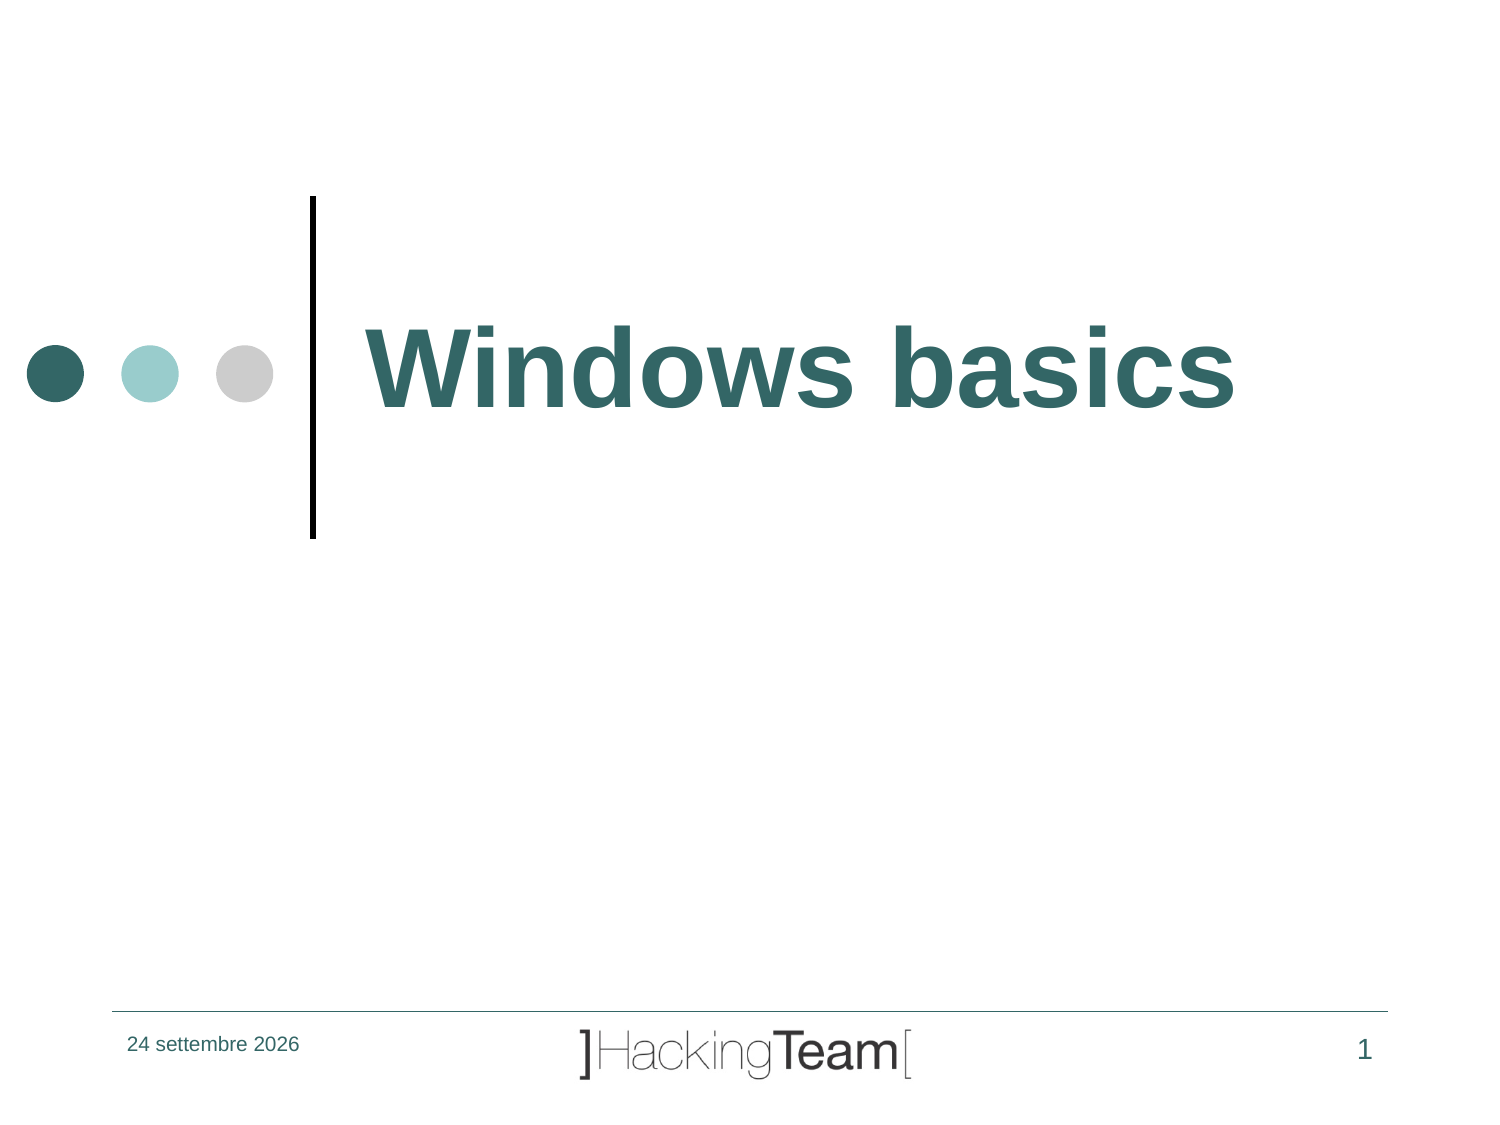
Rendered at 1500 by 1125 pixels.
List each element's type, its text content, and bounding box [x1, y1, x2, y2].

text_box <number> [1187, 1023, 1388, 1099]
text_box 31 gennaio 2011 [112, 1023, 363, 1099]
title Windows basics [349, 225, 1413, 513]
picture [574, 1023, 916, 1084]
